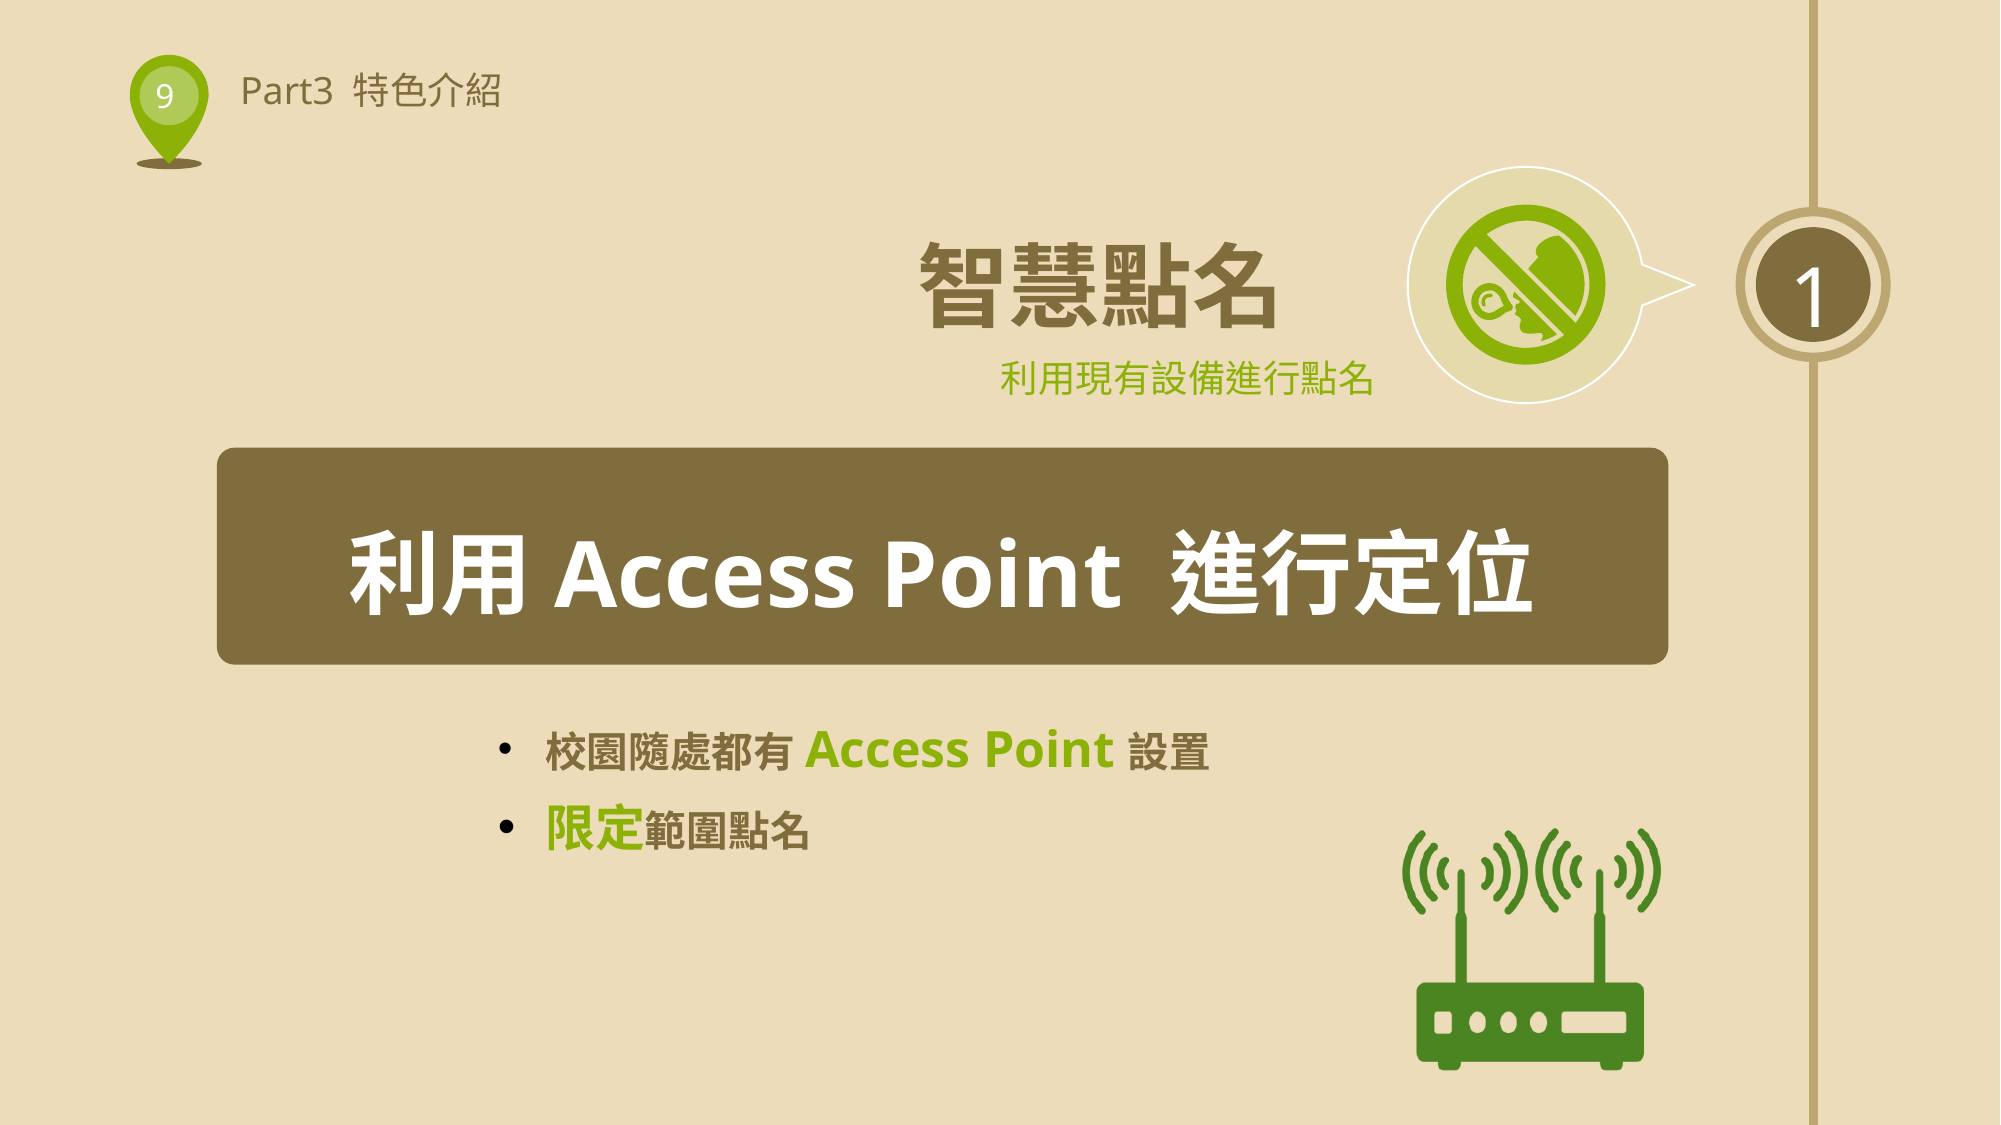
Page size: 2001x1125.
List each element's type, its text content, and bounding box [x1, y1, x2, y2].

text_box [1740, 211, 1886, 358]
text_box [216, 447, 1669, 665]
text_box 校園隨處都有Access Point設置 限定範圍點名 [483, 693, 1740, 864]
text_box 利用現有設備進行點名 [985, 347, 1395, 409]
picture [1379, 762, 1681, 1107]
text_box 智慧點名 [902, 221, 1394, 346]
text_box 1 [1755, 227, 1871, 342]
text_box [1407, 166, 1694, 404]
text_box 利用Access Point 進行定位 [252, 475, 1633, 633]
